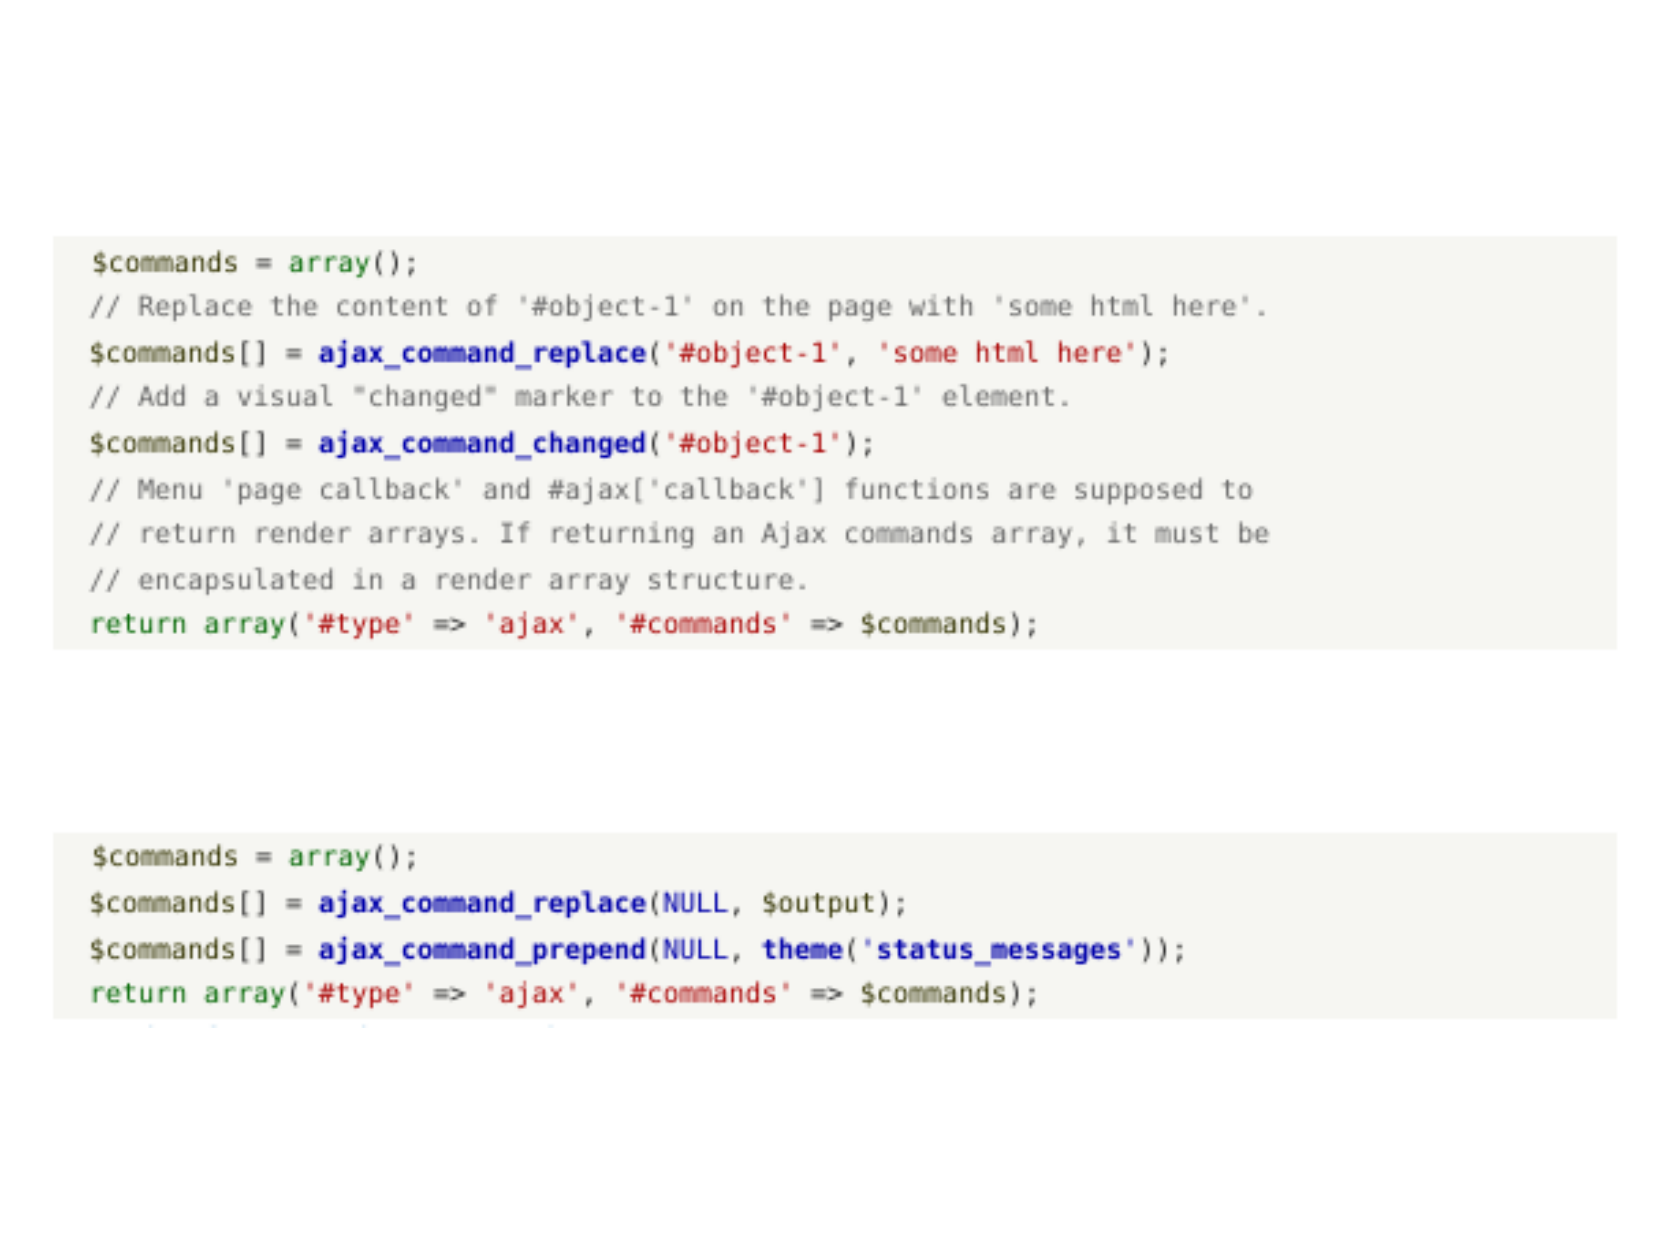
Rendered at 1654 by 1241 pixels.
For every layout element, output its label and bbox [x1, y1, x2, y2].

picture [35, 218, 1626, 1028]
